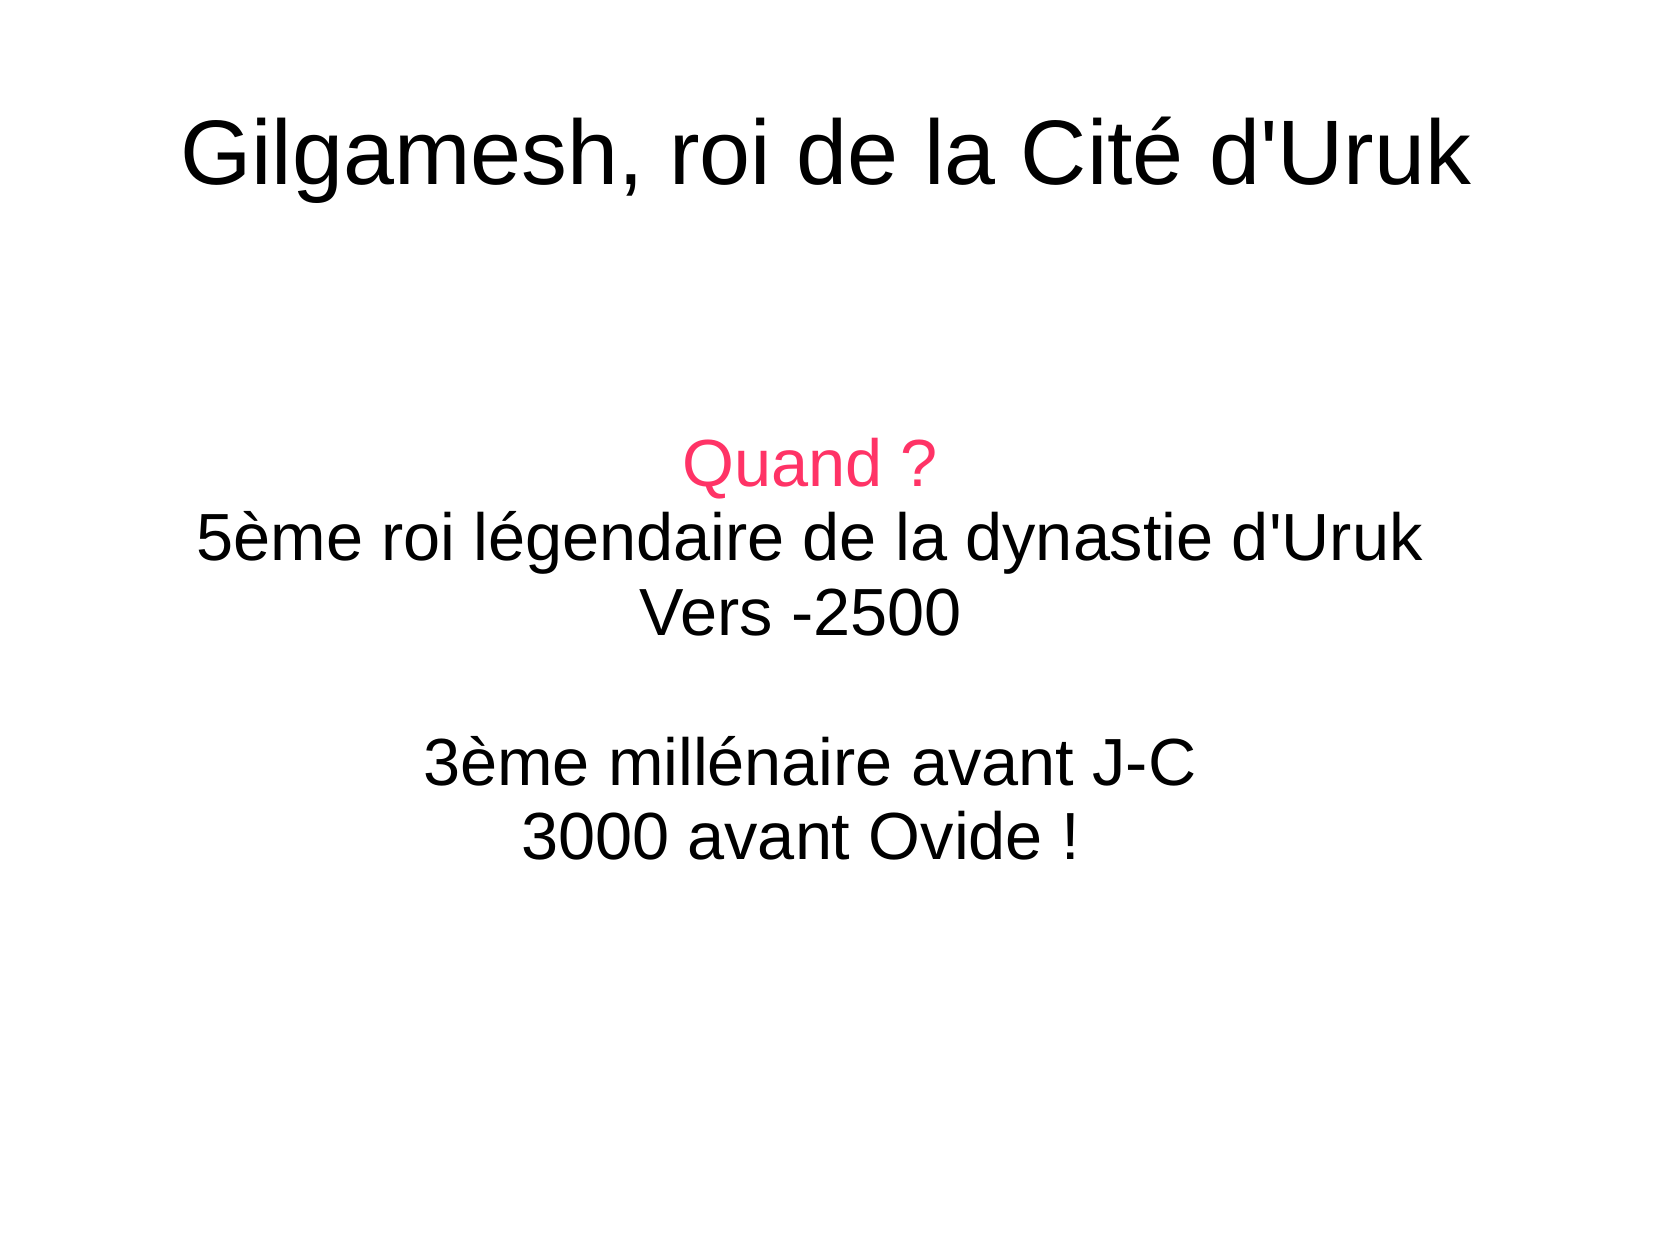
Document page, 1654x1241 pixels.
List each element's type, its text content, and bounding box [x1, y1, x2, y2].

title Gilgamesh, roi de la Cité d'Uruk [82, 49, 1571, 257]
subtitle Quand ? 5ème roi légendaire de la dynastie d'Uruk Vers -2500 3ème millénaire avant J-C 3000 avant Ovide ! [82, 290, 1538, 1010]
